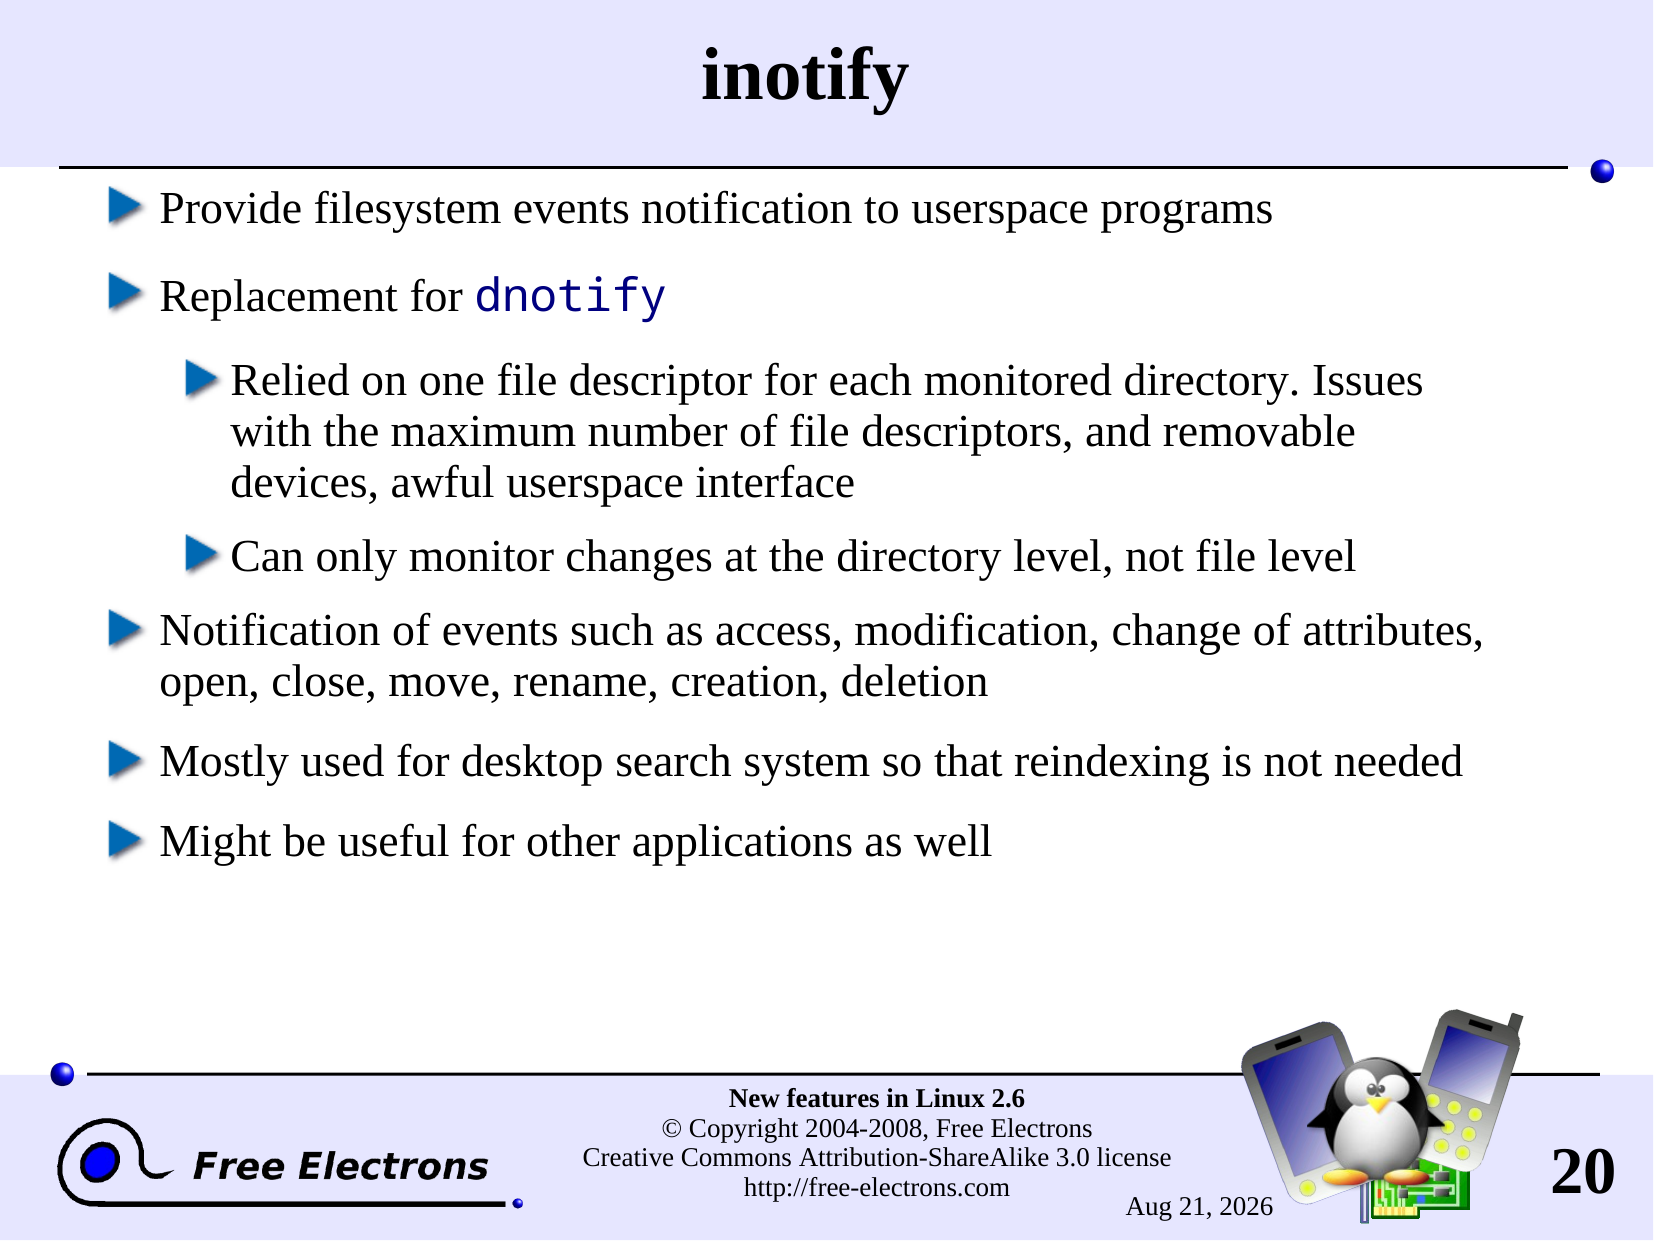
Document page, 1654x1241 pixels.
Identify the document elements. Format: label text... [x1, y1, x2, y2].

list Provide filesystem events notification to userspace programs Replacement for dnotify Relied on one file descriptor for each monitored directory. Issues with the maximum number of file descriptors, and removable devices, awful userspace interface Can only monitor changes at the directory level, not file level Notification of events such as access, modification, change of attributes, open, close, move, rename, creation, deletion Mostly used for desktop search system so that reindexing is not needed Might be useful for other applications as well [88, 182, 1501, 1033]
title inotify [60, 25, 1551, 124]
picture [1225, 1002, 1538, 1241]
picture [50, 1107, 527, 1216]
